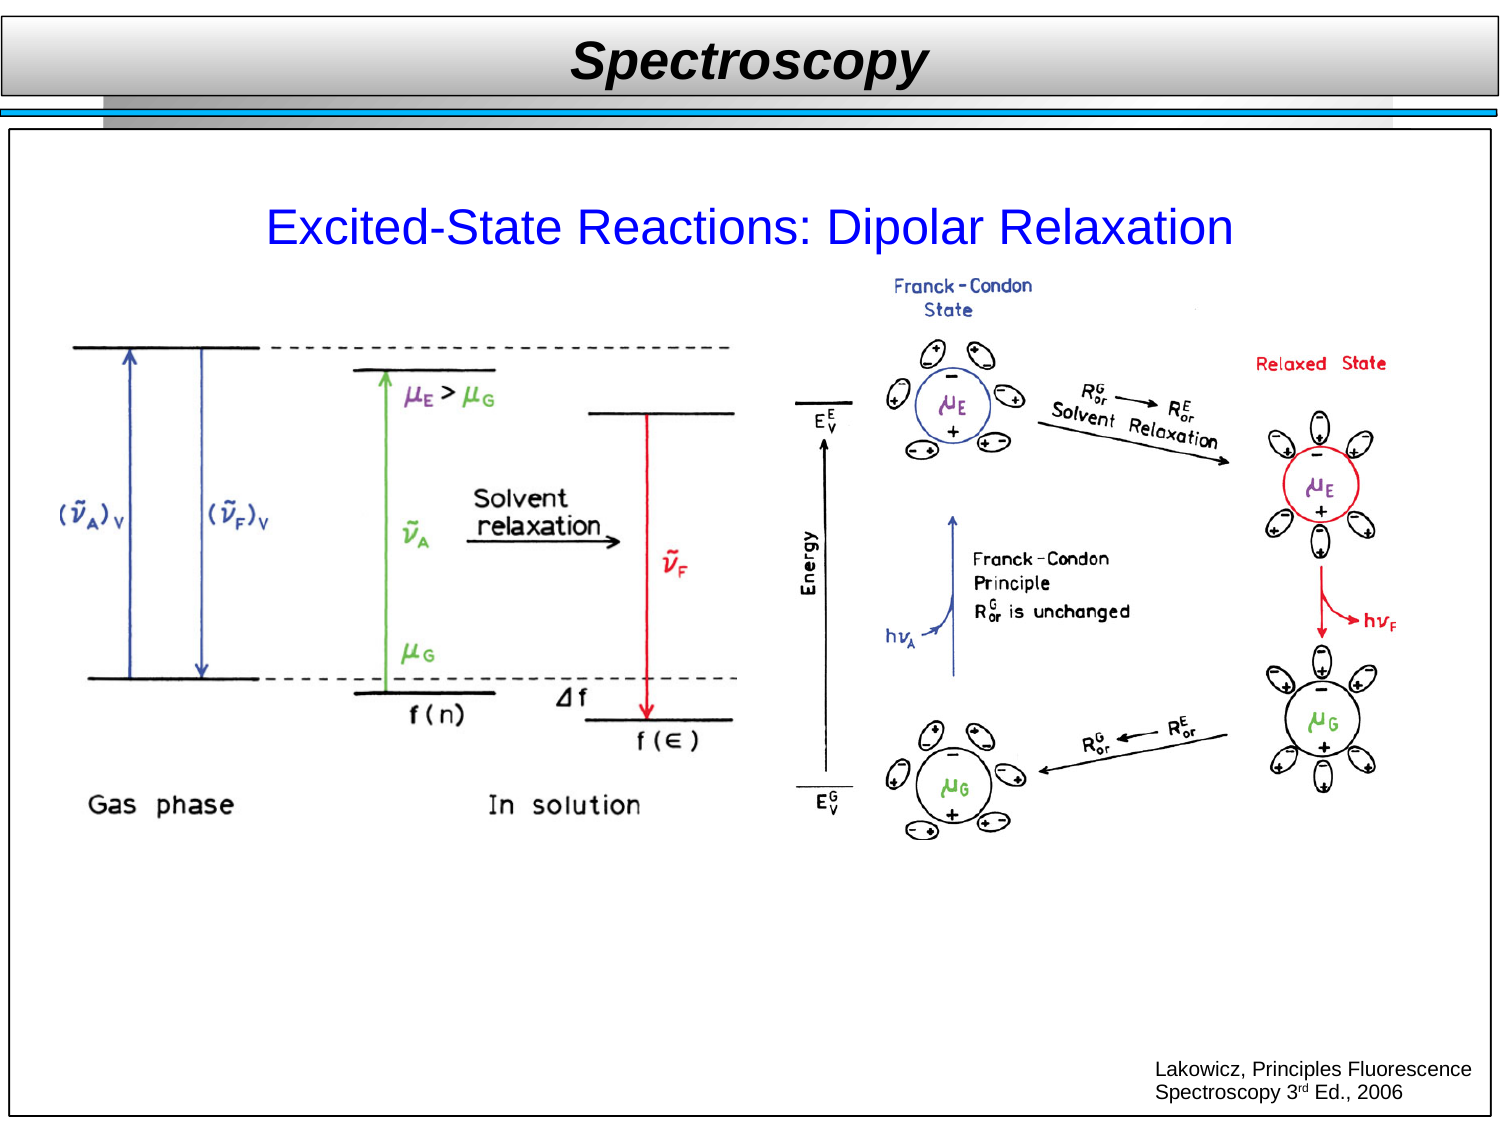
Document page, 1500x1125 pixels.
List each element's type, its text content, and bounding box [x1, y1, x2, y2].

title Excited-State Reactions: Dipolar Relaxation [112, 186, 1388, 262]
picture [795, 278, 1396, 841]
text_box [9, 129, 1491, 1116]
picture [60, 344, 737, 826]
text_box Lakowicz, Principles Fluorescence Spectroscopy 3rd Ed., 2006 [1140, 1050, 1490, 1113]
text_box Spectroscopy [1, 16, 1499, 96]
text_box [0, 109, 1497, 117]
